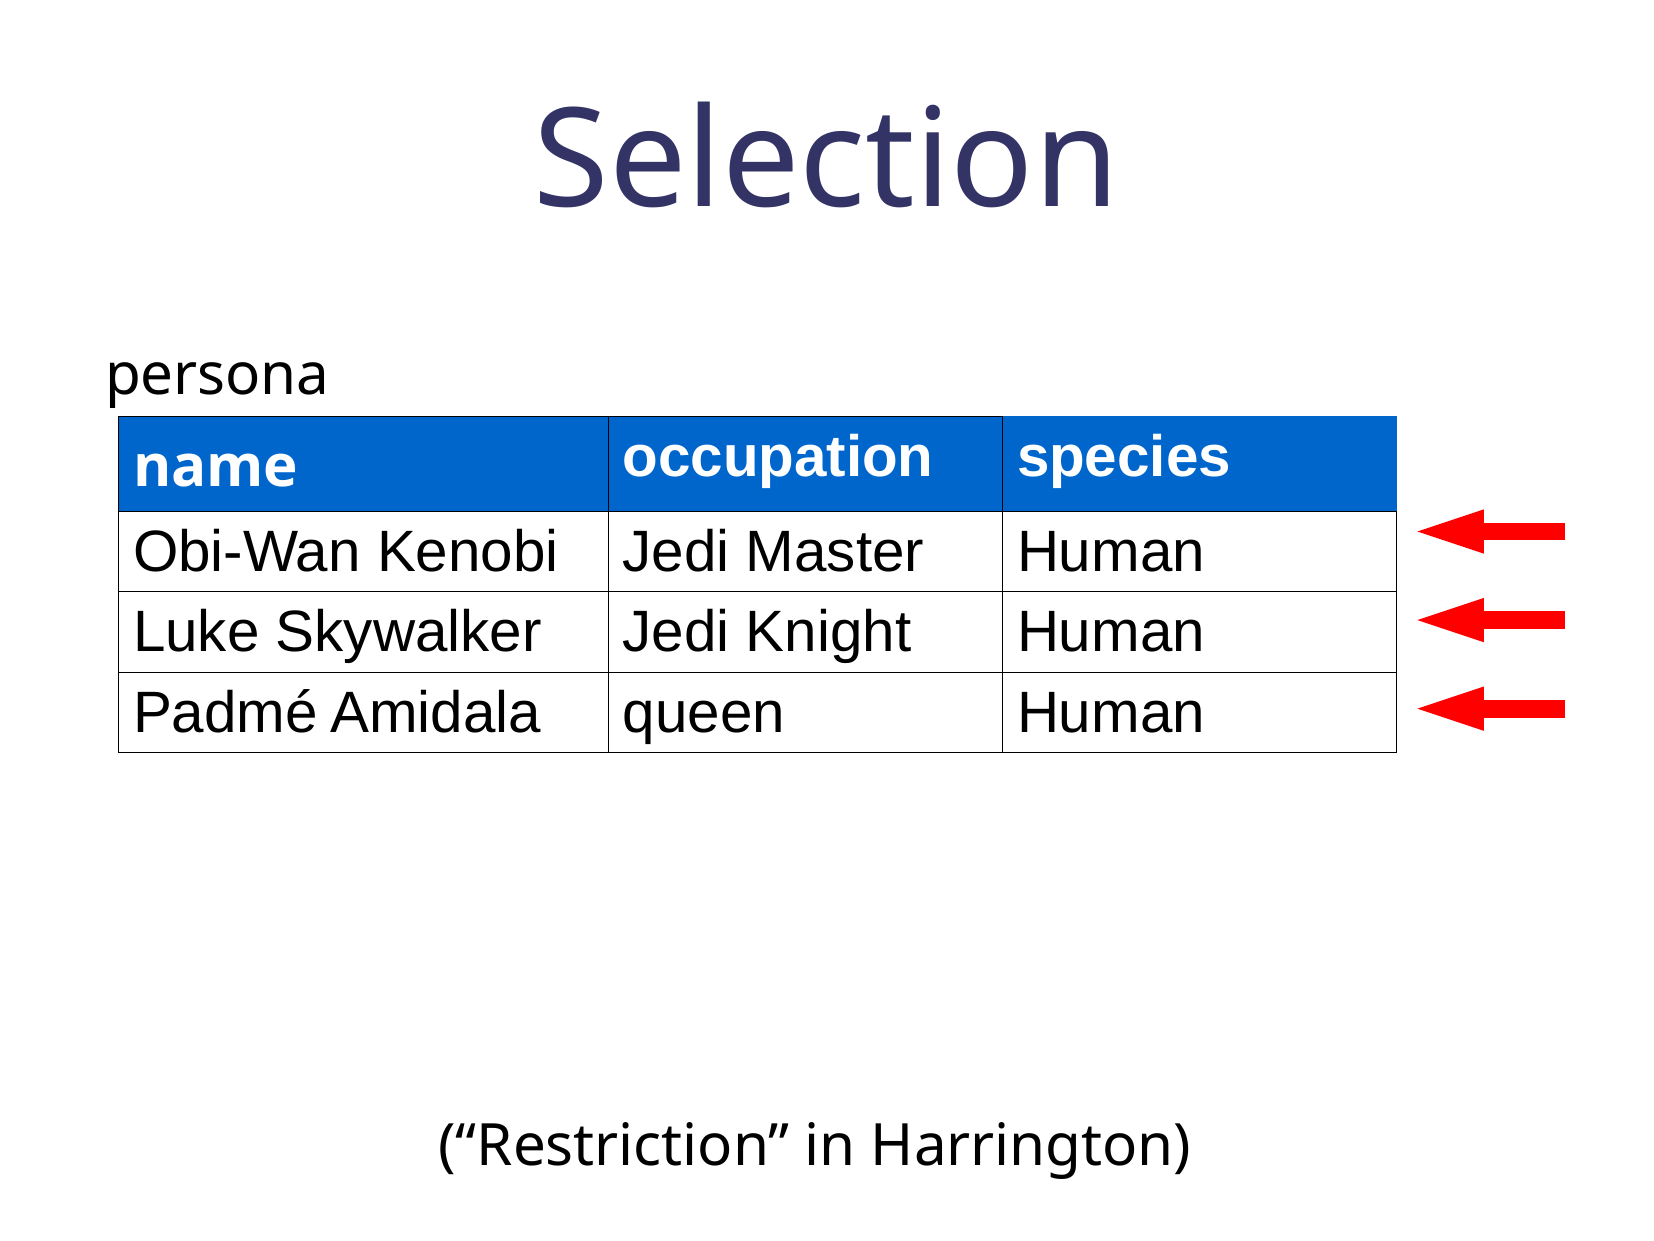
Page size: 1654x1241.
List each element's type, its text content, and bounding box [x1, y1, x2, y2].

table_cell Jedi Master [609, 512, 1002, 591]
text_box persona [75, 324, 685, 411]
table_cell Padmé Amidala [119, 673, 608, 752]
table_cell Human [1003, 512, 1396, 591]
table_cell Human [1003, 592, 1396, 672]
table_cell Jedi Knight [609, 592, 1002, 672]
text_box (“Restriction” in Harrington) [64, 1095, 1565, 1182]
table_header occupation [609, 417, 1002, 511]
title Selection [82, 49, 1571, 257]
table_header name [119, 417, 608, 511]
table_cell Human [1003, 673, 1396, 752]
table_cell Luke Skywalker [119, 592, 608, 672]
table_cell queen [609, 673, 1002, 752]
table_header species [1003, 416, 1397, 511]
table_cell Obi-Wan Kenobi [119, 512, 608, 591]
